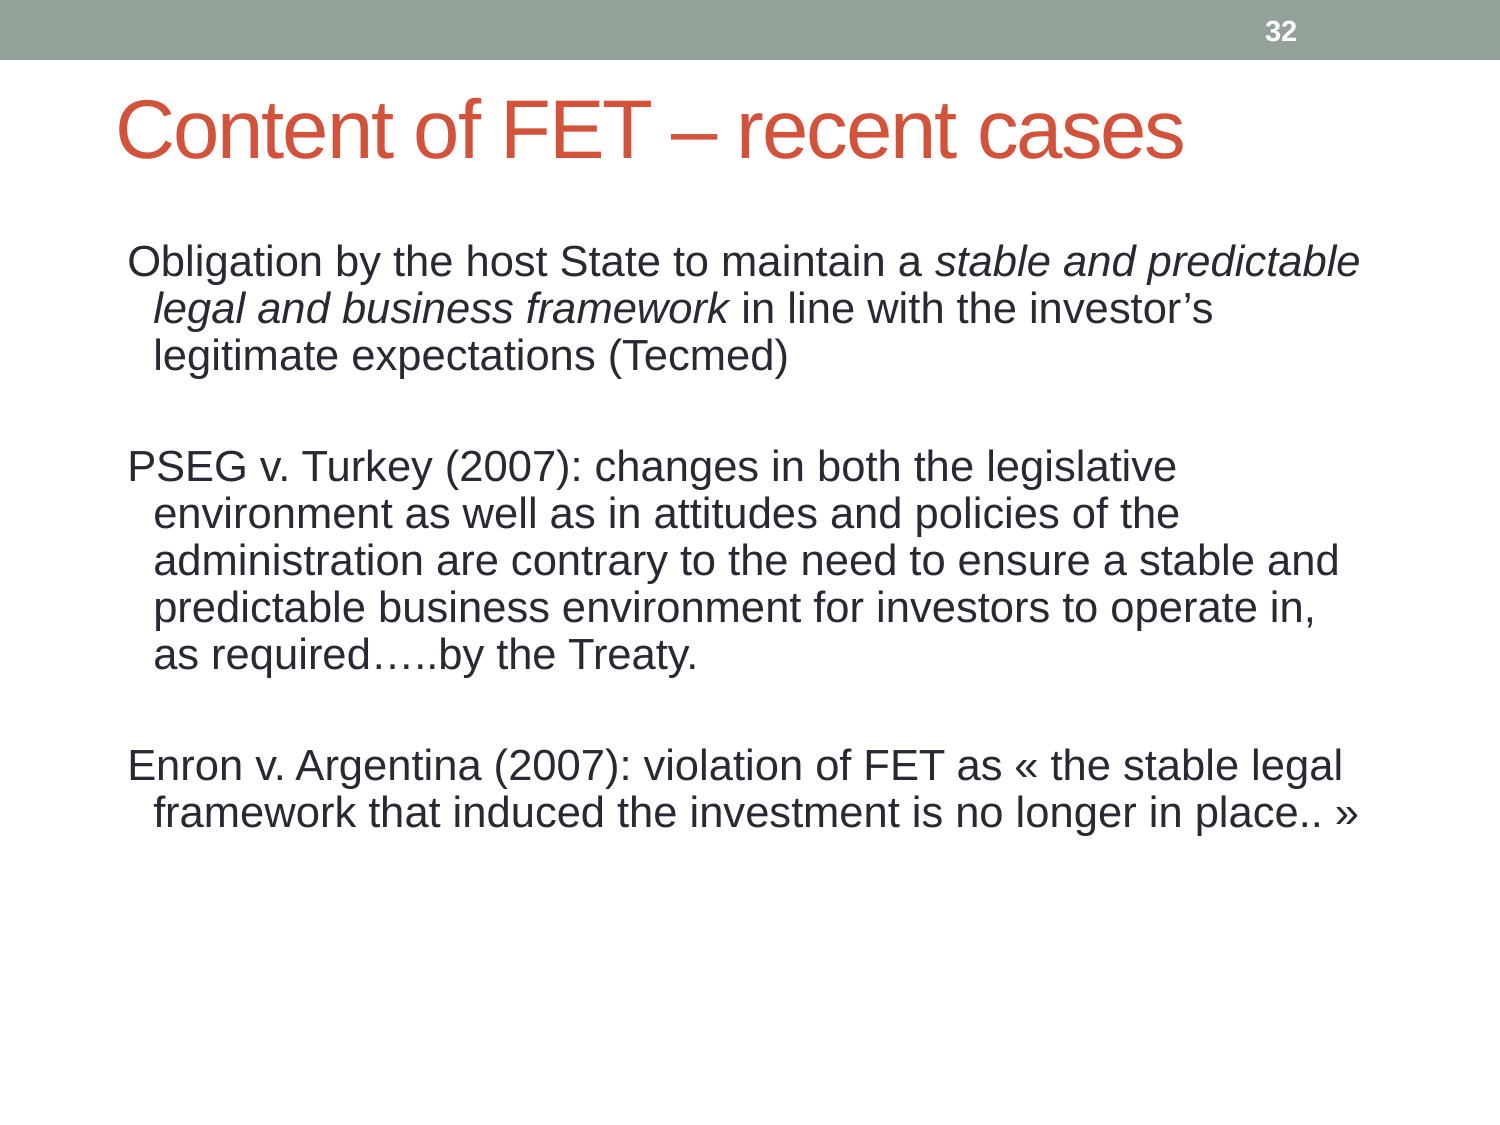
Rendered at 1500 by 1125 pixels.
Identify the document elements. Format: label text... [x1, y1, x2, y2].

title Content of FET – recent cases [100, 31, 1376, 219]
list Obligation by the host State to maintain a stable and predictable legal and business framework in line with the investor’s legitimate expectations (Tecmed) PSEG v. Turkey (2007): changes in both the legislative environment as well as in attitudes and policies of the administration are contrary to the need to ensure a stable and predictable business environment for investors to operate in, as required…..by the Treaty. Enron v. Argentina (2007): violation of FET as « the stable legal framework that induced the investment is no longer in place.. » [112, 231, 1388, 872]
slide_number <編號> [1250, 3, 1425, 57]
